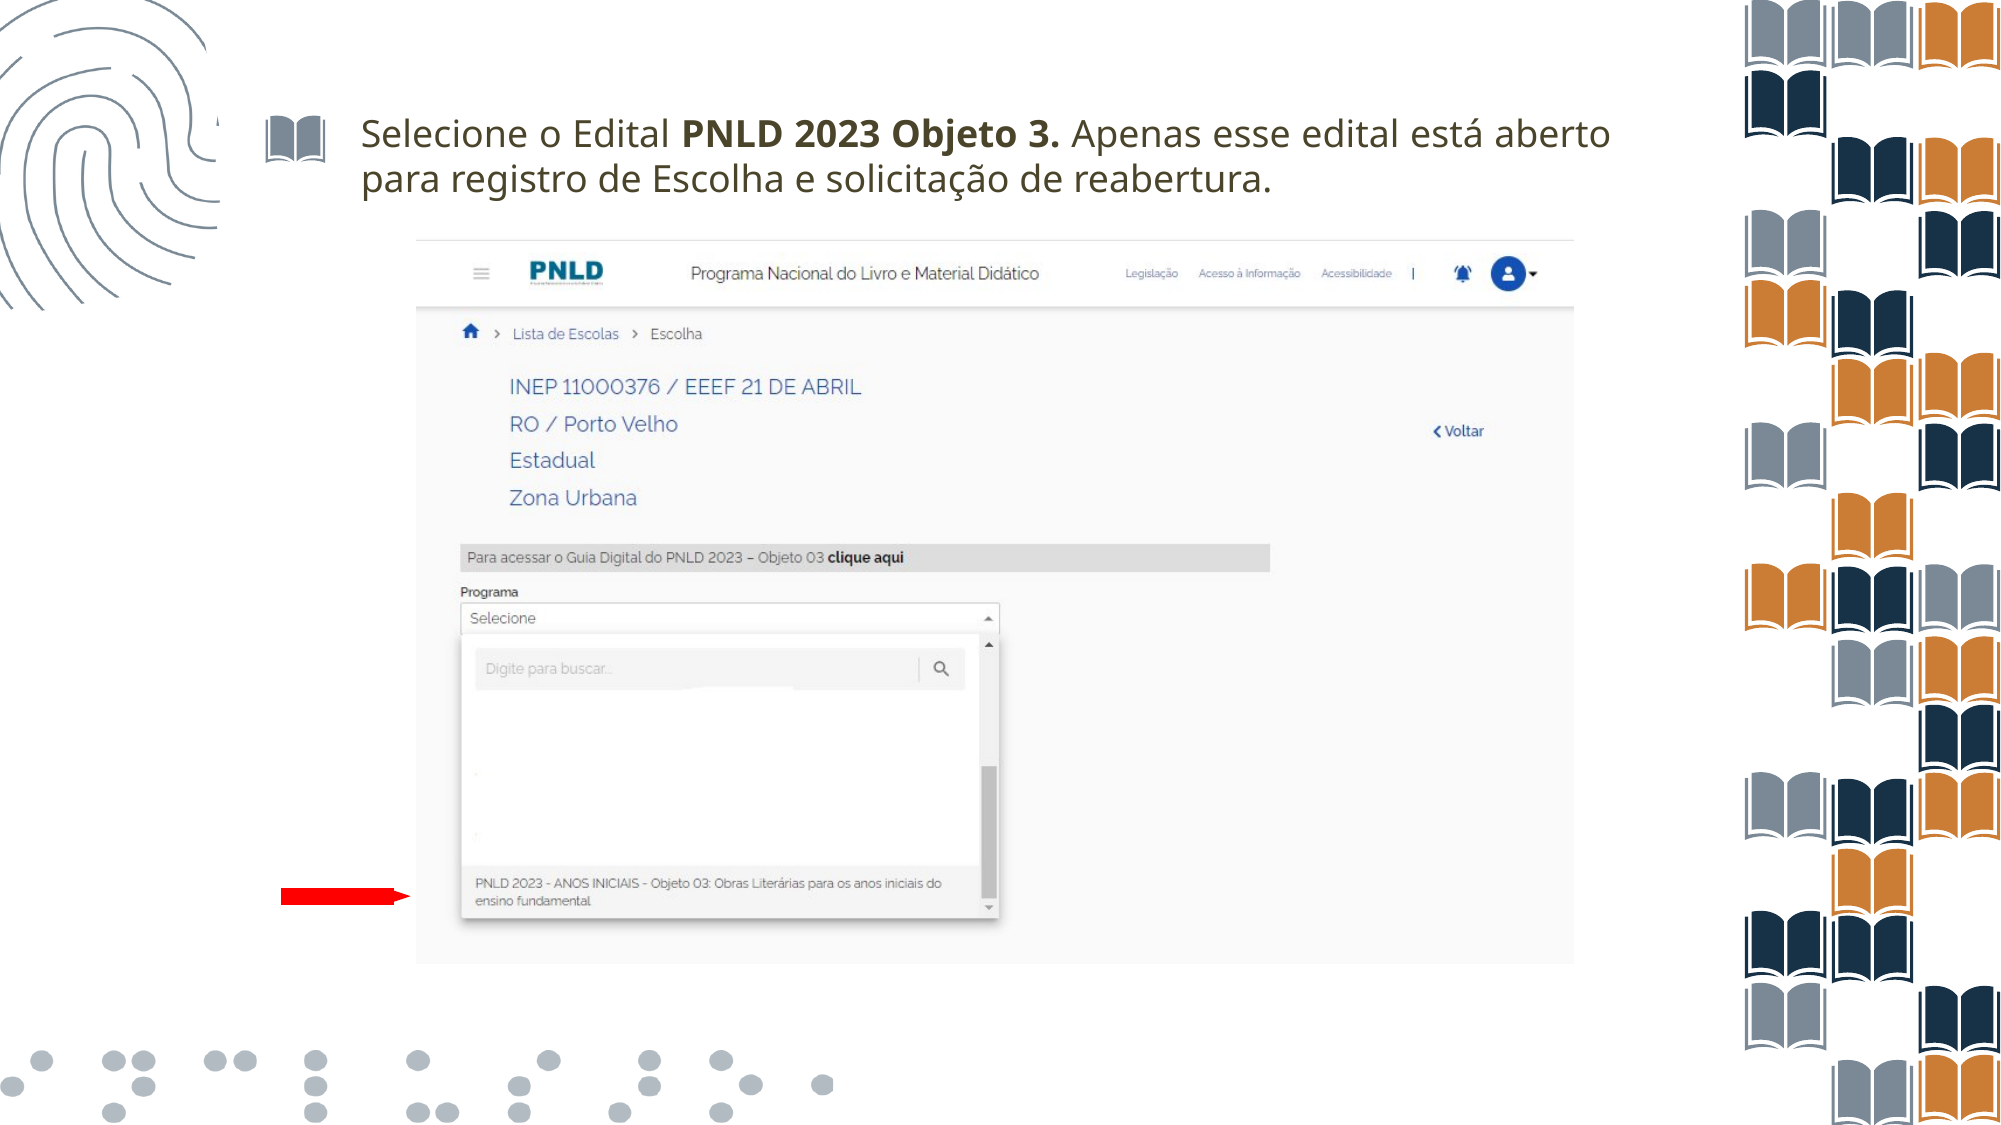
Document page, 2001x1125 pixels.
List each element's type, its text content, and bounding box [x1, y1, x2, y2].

text_box [0, 1050, 834, 1123]
text_box [1744, 206, 1827, 348]
text_box [1831, 563, 1914, 635]
text_box [1918, 561, 2000, 841]
text_box [1918, 134, 2000, 206]
text_box [1831, 775, 1914, 984]
text_box [1744, 560, 1827, 632]
text_box [1918, 982, 2000, 1123]
text_box [1831, 287, 1914, 427]
text_box [0, 0, 246, 318]
text_box [1744, 419, 1827, 491]
text_box [1918, 207, 2000, 279]
text_box [1744, 769, 1827, 840]
picture [416, 234, 1574, 964]
text_box [1831, 1056, 1914, 1125]
text_box [1831, 636, 1914, 708]
text_box [1918, 349, 2000, 492]
text_box [1831, 489, 1914, 561]
text_box [265, 113, 326, 163]
text_box Selecione o Edital PNLD 2023 Objeto 3. Apenas esse edital está aberto para registro de Escolha e solicitação de reabertura. [345, 102, 1701, 209]
text_box [1744, 0, 1827, 139]
text_box [1831, 133, 1914, 205]
text_box [1918, 0, 2000, 71]
text_box [1831, 0, 1914, 69]
text_box [1744, 907, 1827, 1051]
